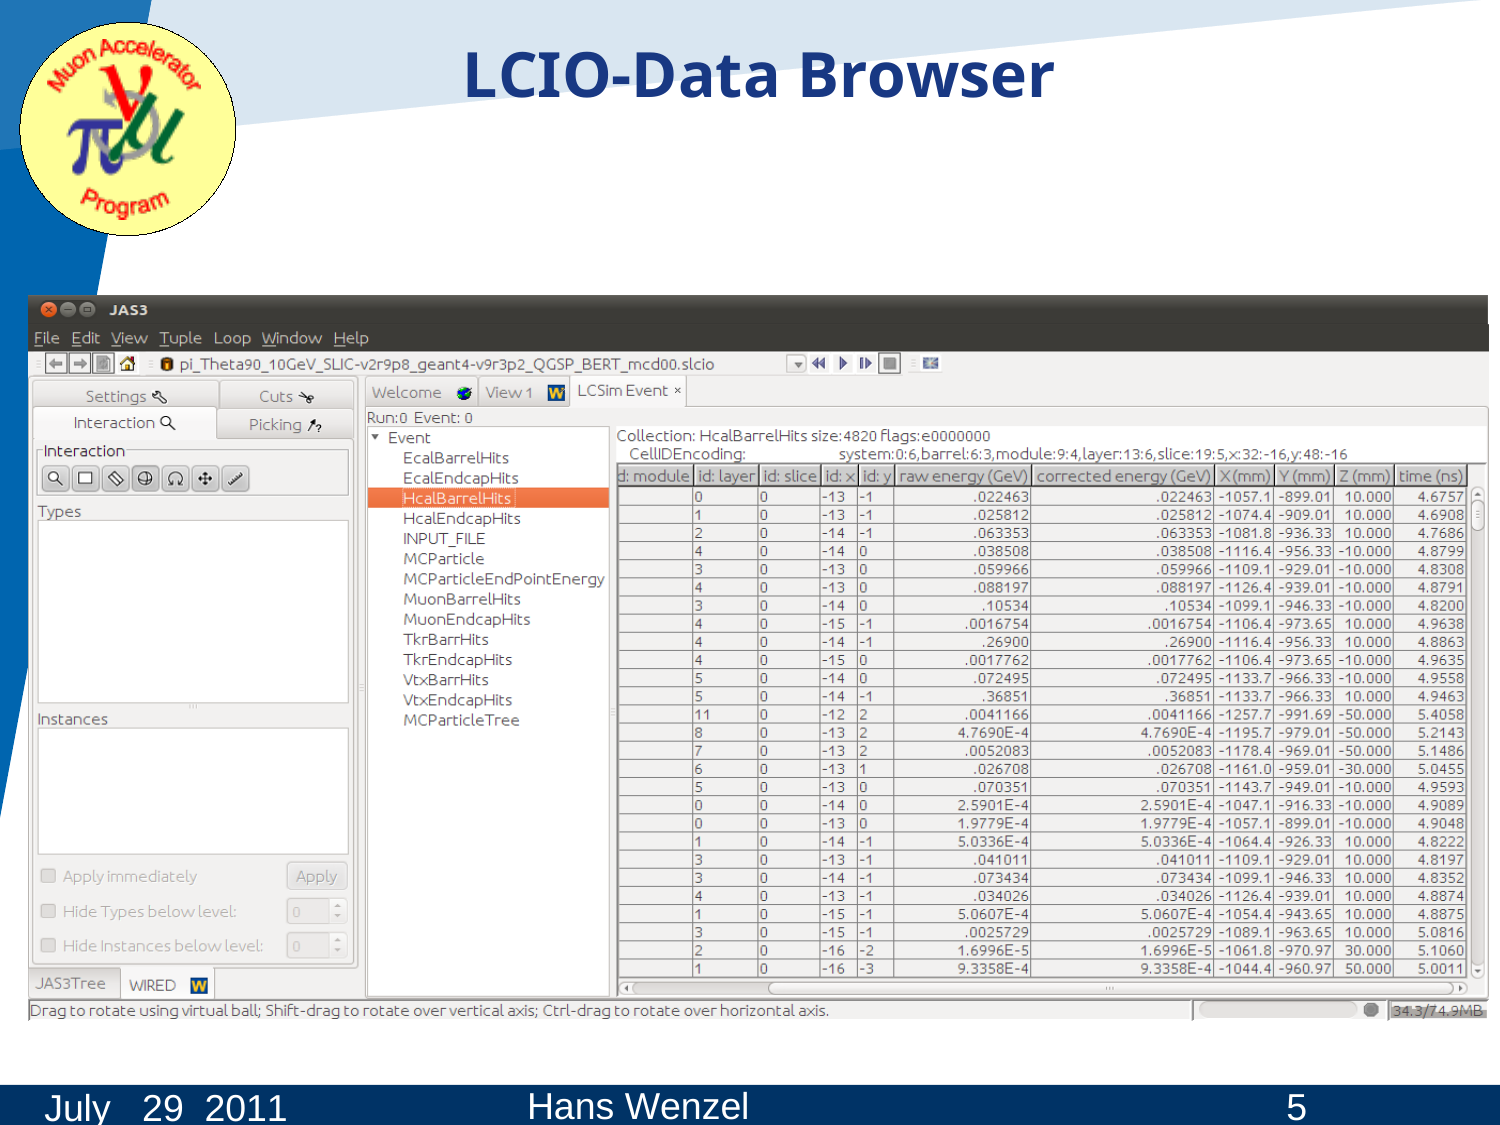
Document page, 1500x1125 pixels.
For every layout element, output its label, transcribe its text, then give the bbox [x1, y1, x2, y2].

picture [47, 39, 201, 220]
title LCIO-Data Browser [167, 0, 1335, 156]
picture [28, 295, 1489, 1021]
